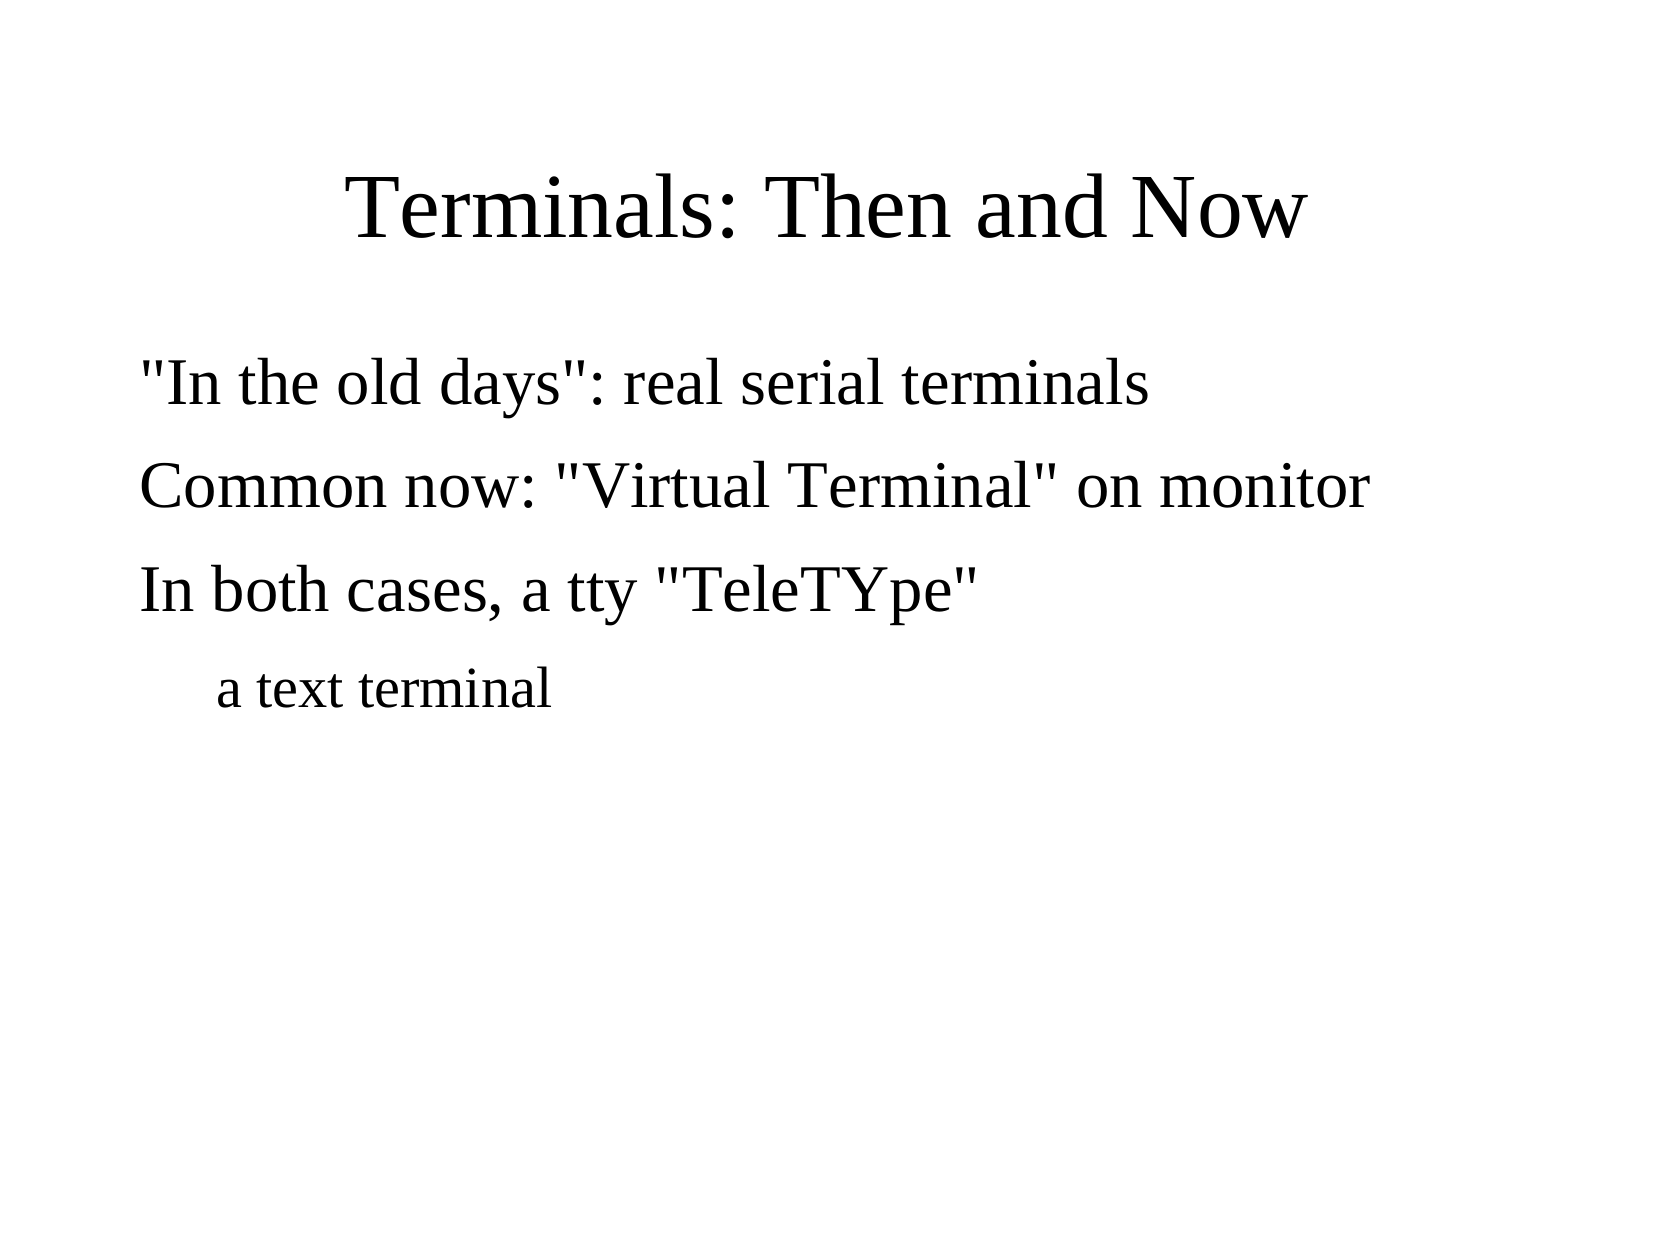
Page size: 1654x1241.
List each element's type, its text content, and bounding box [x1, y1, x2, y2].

list "In the old days": real serial terminals Common now: "Virtual Terminal" on monitor In both cases, a tty "TeleTYpe" a text terminal [121, 344, 1534, 1127]
title Terminals: Then and Now [121, 102, 1534, 311]
